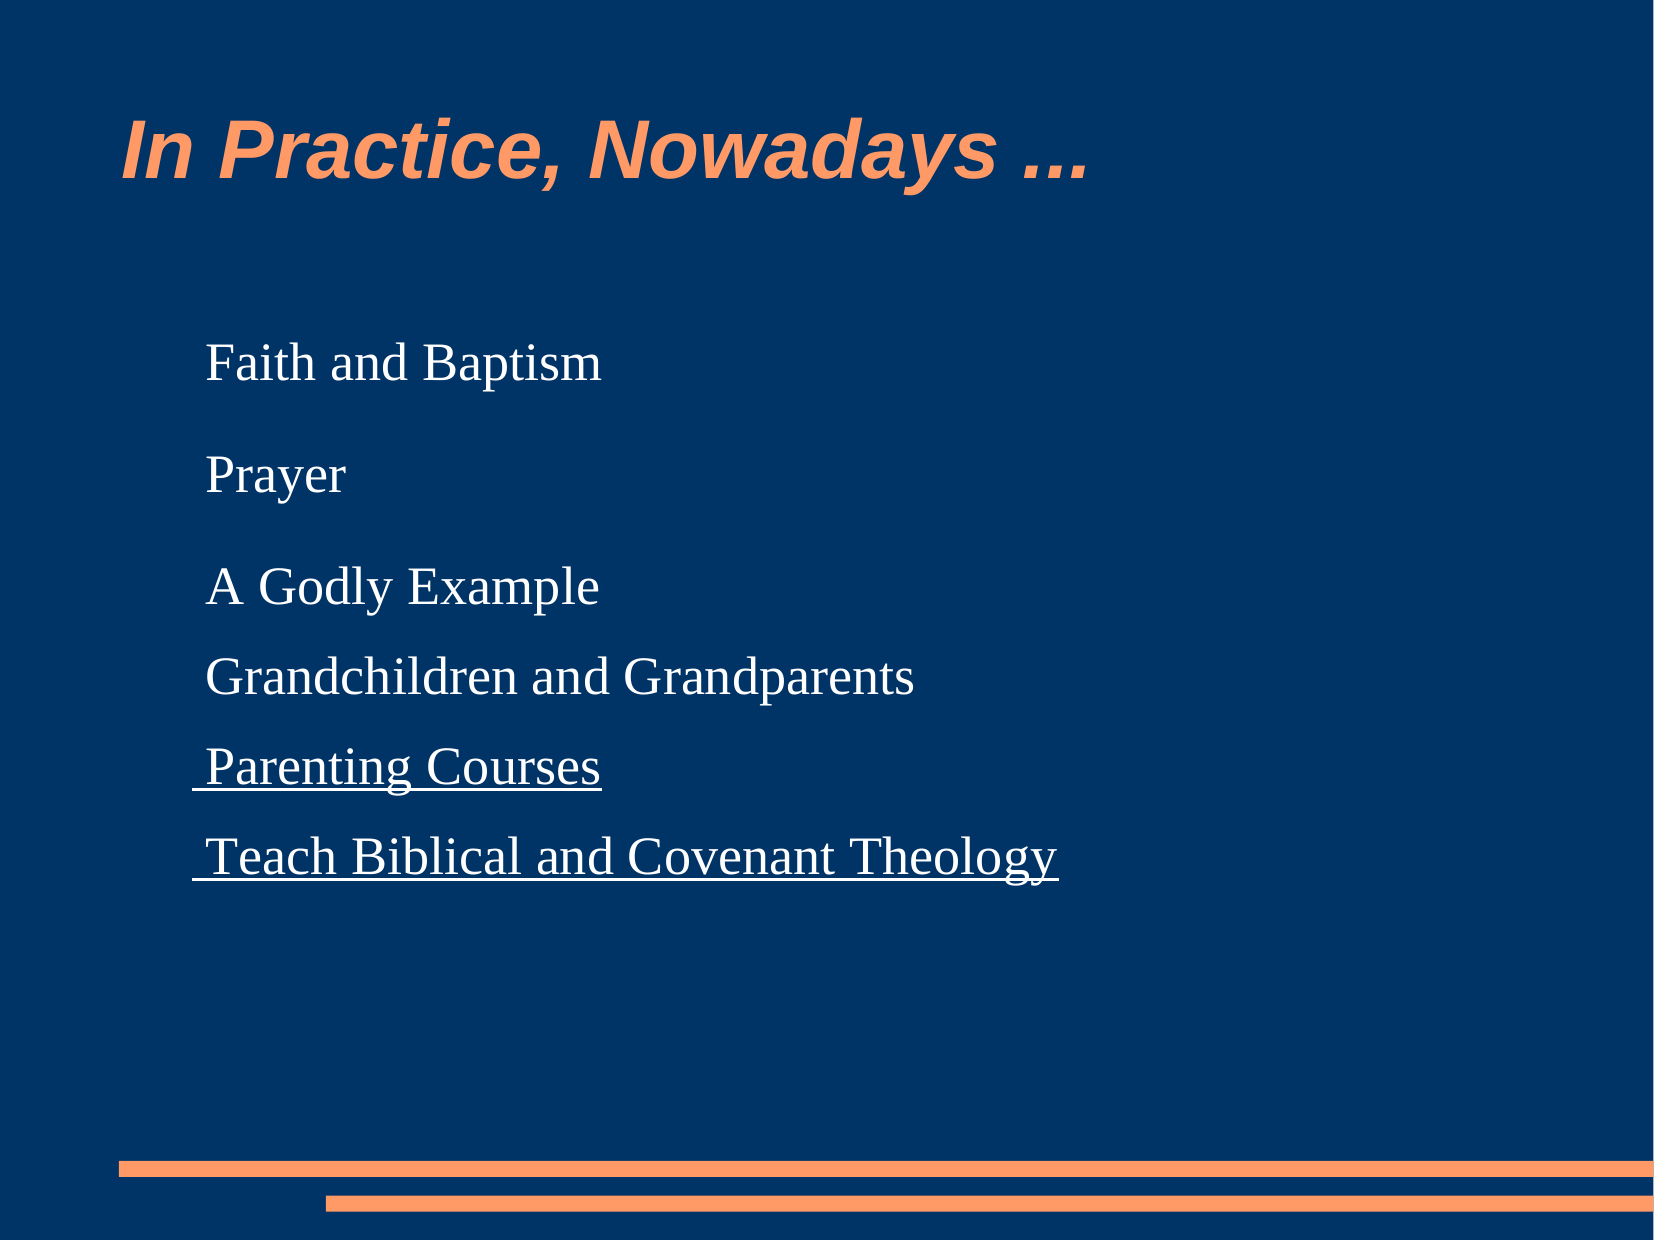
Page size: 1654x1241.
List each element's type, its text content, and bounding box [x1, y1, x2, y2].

title In Practice, Nowadays ... [121, 46, 1534, 254]
text_box Faith and Baptism Prayer A Godly Example Grandchildren and Grandparents Parenting Courses Teach Biblical and Covenant Theology [177, 295, 1418, 992]
